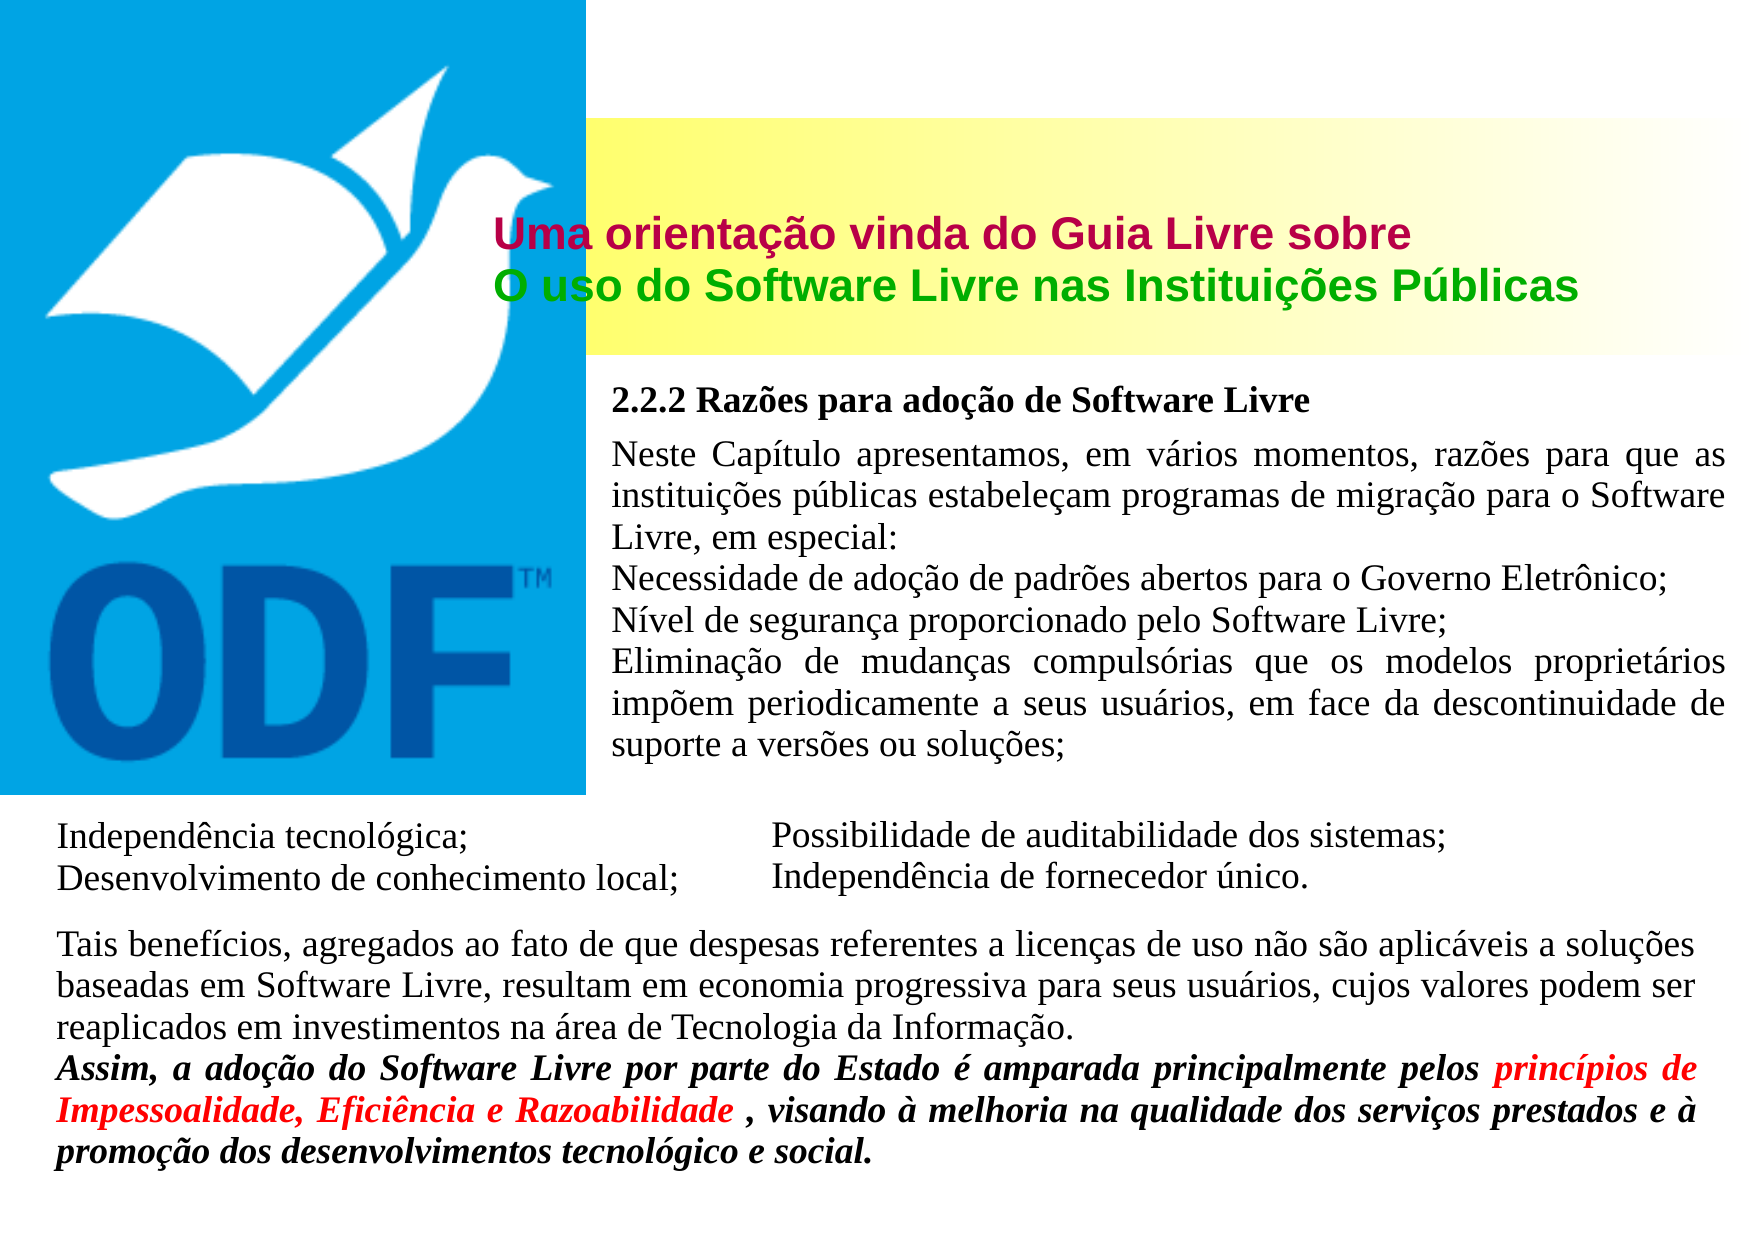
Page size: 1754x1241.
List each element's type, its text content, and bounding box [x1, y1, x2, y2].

picture [46, 154, 387, 395]
picture [332, 66, 448, 240]
picture [537, 569, 541, 584]
picture [49, 154, 553, 520]
text_box Possibilidade de auditabilidade dos sistemas; Independência de fornecedor único. [756, 806, 1499, 913]
text_box 2.2.2 Razões para adoção de Software Livre Neste Capítulo apresentamos, em vários momentos, razões para que as instituições públicas estabeleçam programas de migração para o Software Livre, em especial: Necessidade de adoção de padrões abertos para o Governo Eletrônico; Nível de segurança proporcionado pelo Software Livre; Eliminação de mudanças compulsórias que os modelos proprietários impõem periodicamente a seus usuários, em face da descontinuidade de suporte a versões ou soluções; [596, 372, 1743, 812]
picture [51, 563, 205, 760]
text_box Tais benefícios, agregados ao fato de que despesas referentes a licenças de uso não são aplicáveis a soluções baseadas em Software Livre, resultam em economia progressiva para seus usuários, cujos valores podem ser reaplicados em investimentos na área de Tecnologia da Informação. Assim, a adoção do Software Livre por parte do Estado é amparada principalmente pelos princípios de Impessoalidade, Eficiência e Razoabilidade , visando à melhoria na qualidade dos serviços prestados e à promoção dos desenvolvimentos tecnológico e social. [41, 915, 1713, 1213]
picture [521, 569, 531, 585]
picture [223, 566, 367, 757]
text_box Uma orientação vinda do Guia Livre sobre O uso do Software Livre nas Instituições Públicas [478, 200, 1719, 335]
text_box [586, 118, 1750, 355]
text_box Independência tecnológica; Desenvolvimento de conhecimento local; [41, 808, 785, 915]
picture [392, 566, 512, 757]
